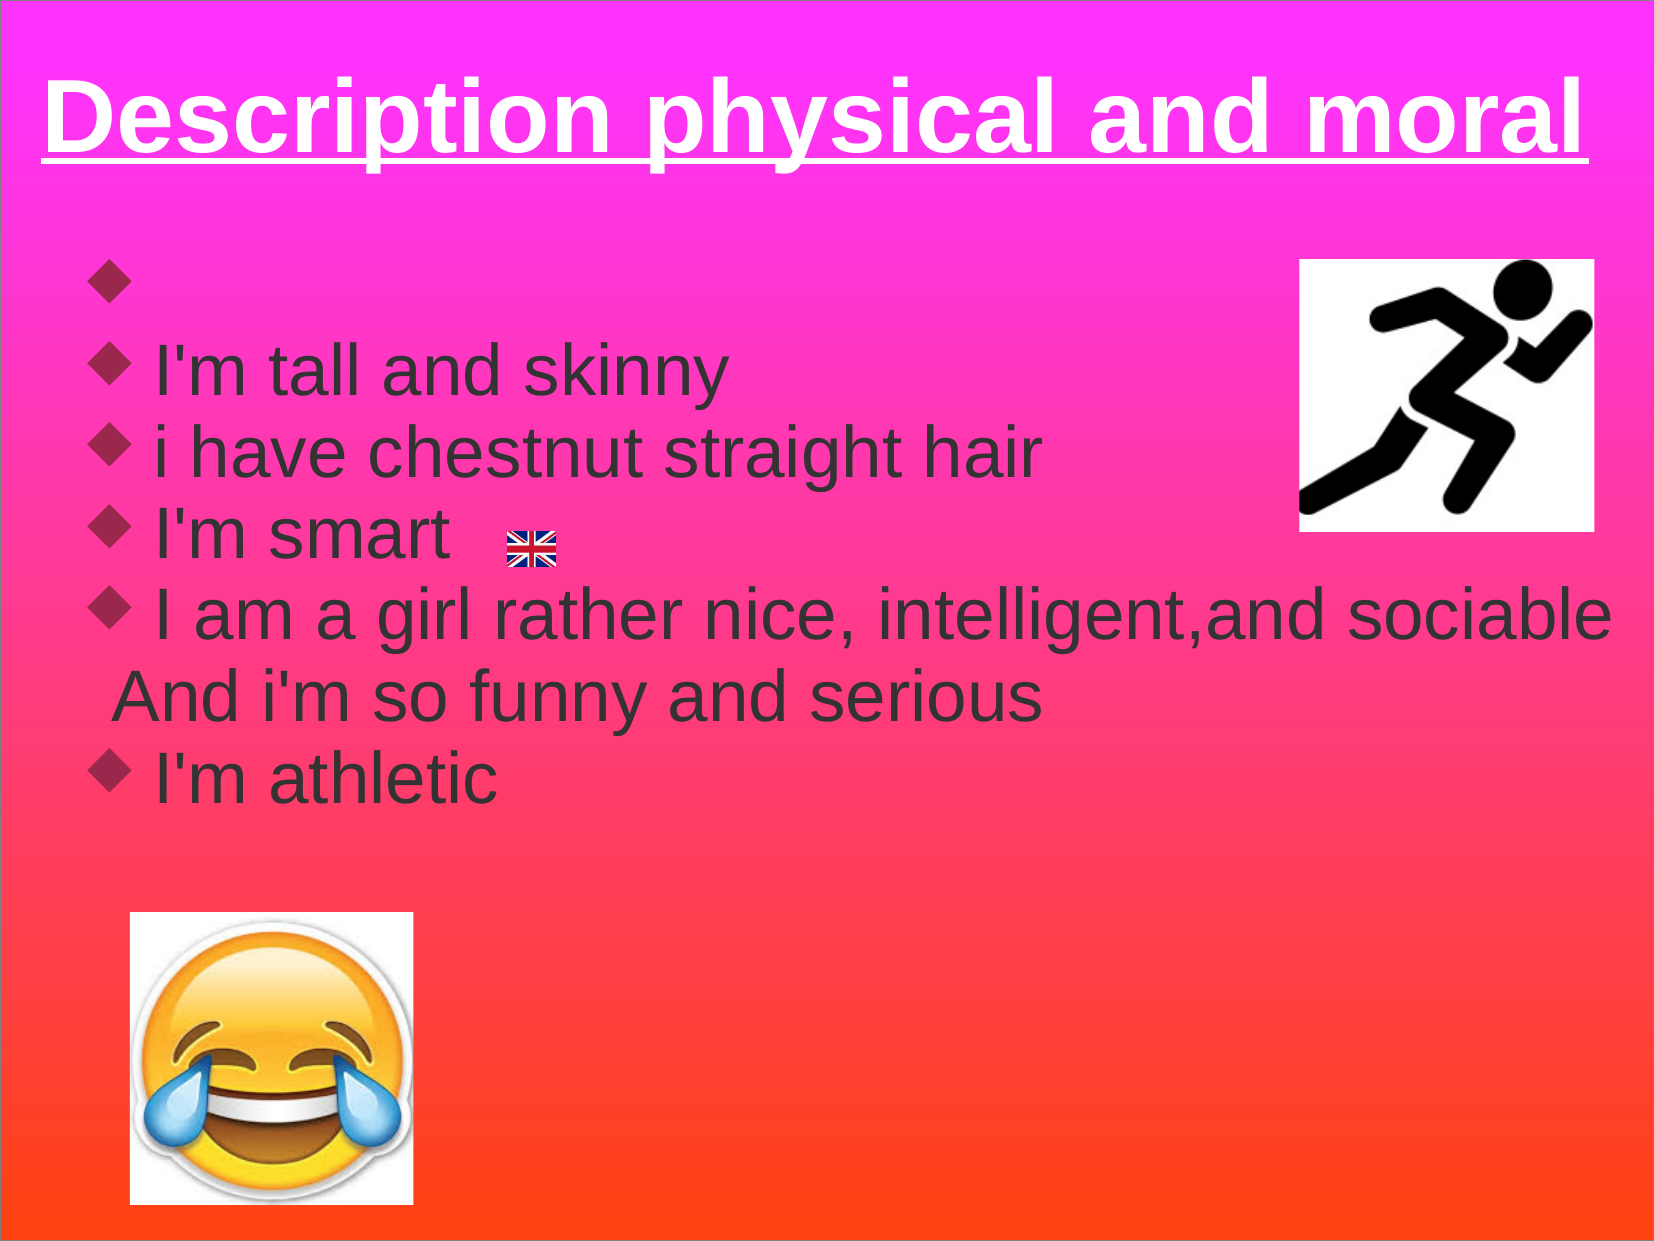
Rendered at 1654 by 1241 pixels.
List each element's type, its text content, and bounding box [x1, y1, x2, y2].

list I'm tall and skinny i have chestnut straight hair I'm smart I am a girl rather nice, intelligent,and sociable And i'm so funny and serious I'm athletic [70, 248, 1630, 1127]
picture [507, 531, 556, 567]
text_box [0, 0, 1654, 1241]
picture [1299, 259, 1595, 532]
picture [129, 912, 414, 1205]
title Description physical and moral [0, 0, 1642, 233]
